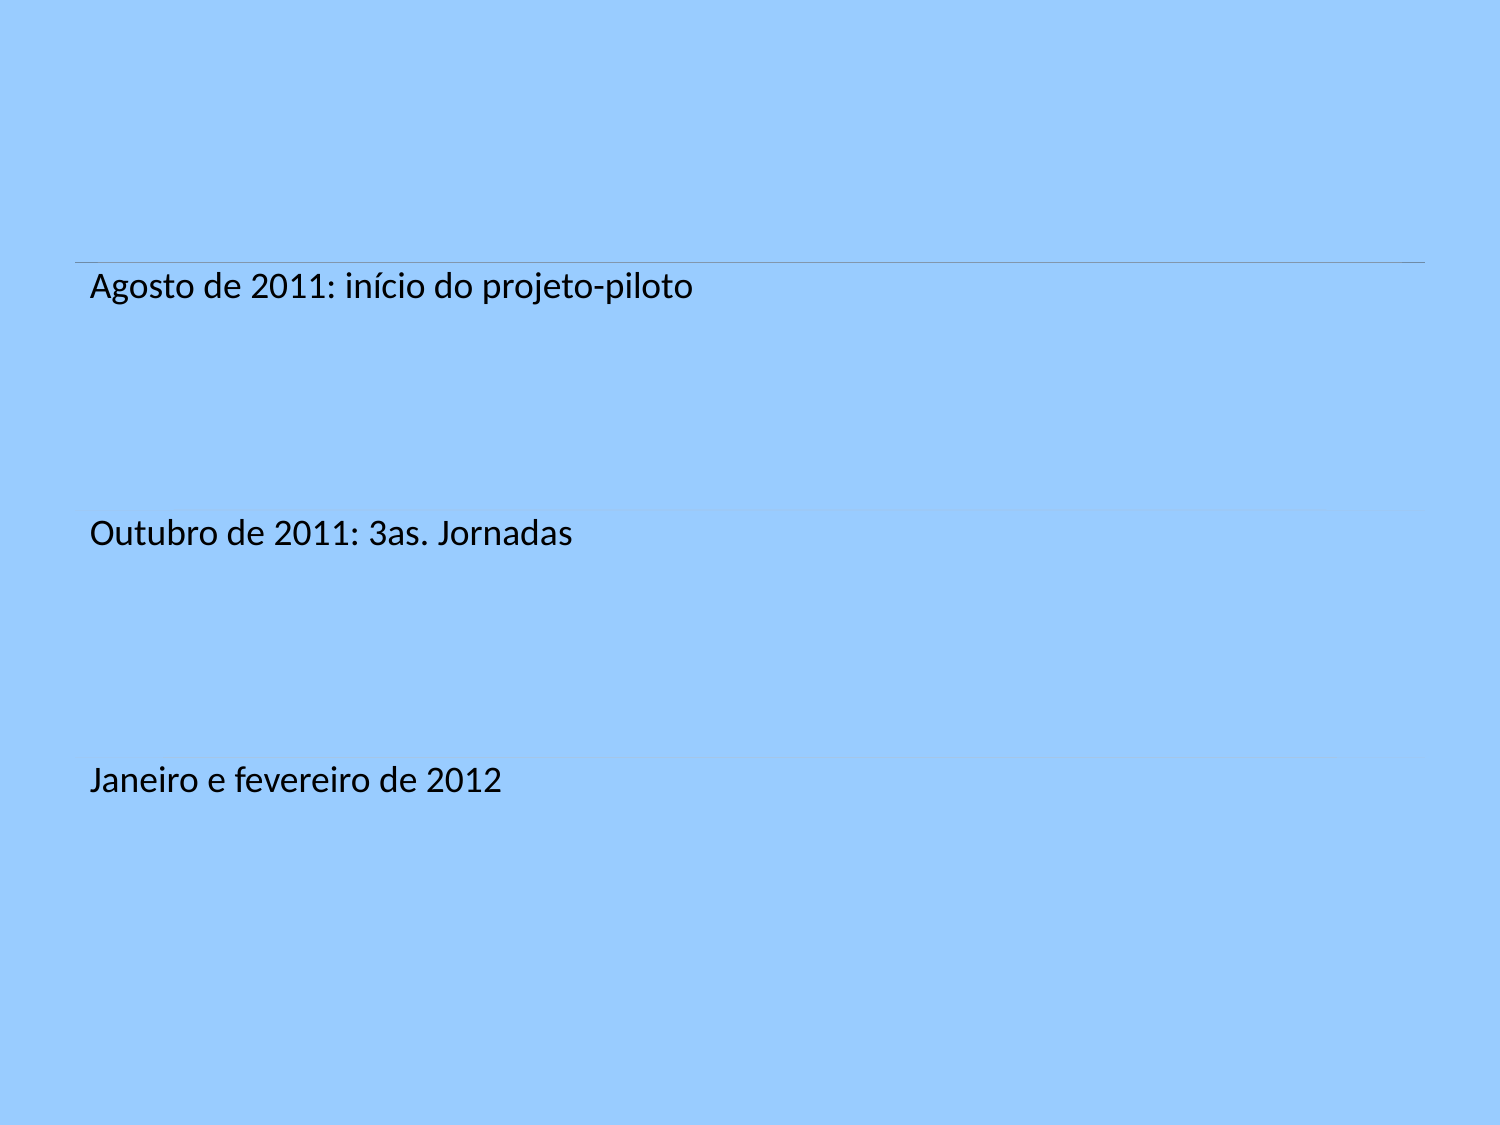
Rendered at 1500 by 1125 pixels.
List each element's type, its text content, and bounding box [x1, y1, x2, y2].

text_box Agosto de 2011: início do projeto-piloto [75, 262, 1425, 509]
text_box Janeiro e fevereiro de 2012 [75, 757, 1425, 1005]
text_box Outubro de 2011: 3as. Jornadas [75, 509, 1425, 757]
